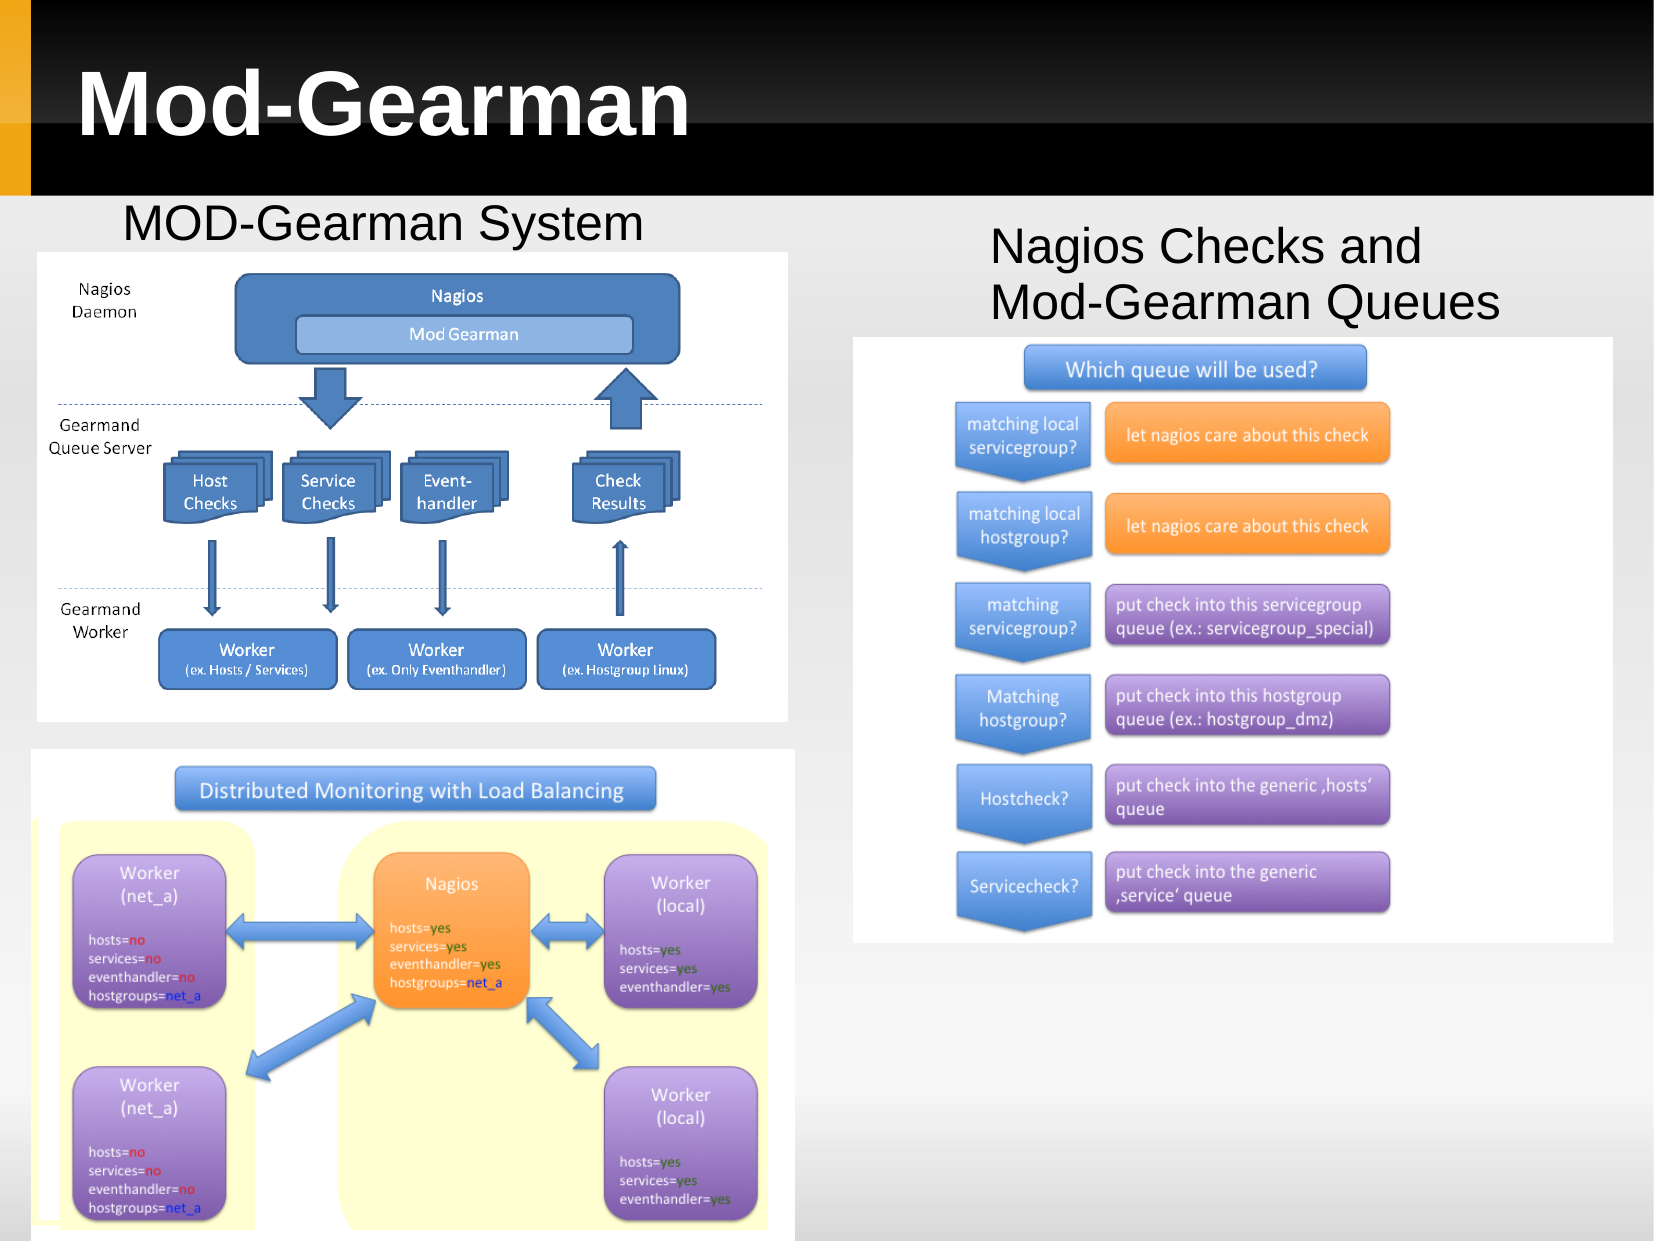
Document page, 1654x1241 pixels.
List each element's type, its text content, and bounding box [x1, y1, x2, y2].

text_box Nagios Checks and Mod-Gearman Queues [975, 211, 1538, 338]
picture [0, 0, 1654, 1241]
text_box MOD-Gearman System [37, 187, 826, 263]
title Mod-Gearman [76, 0, 1565, 208]
